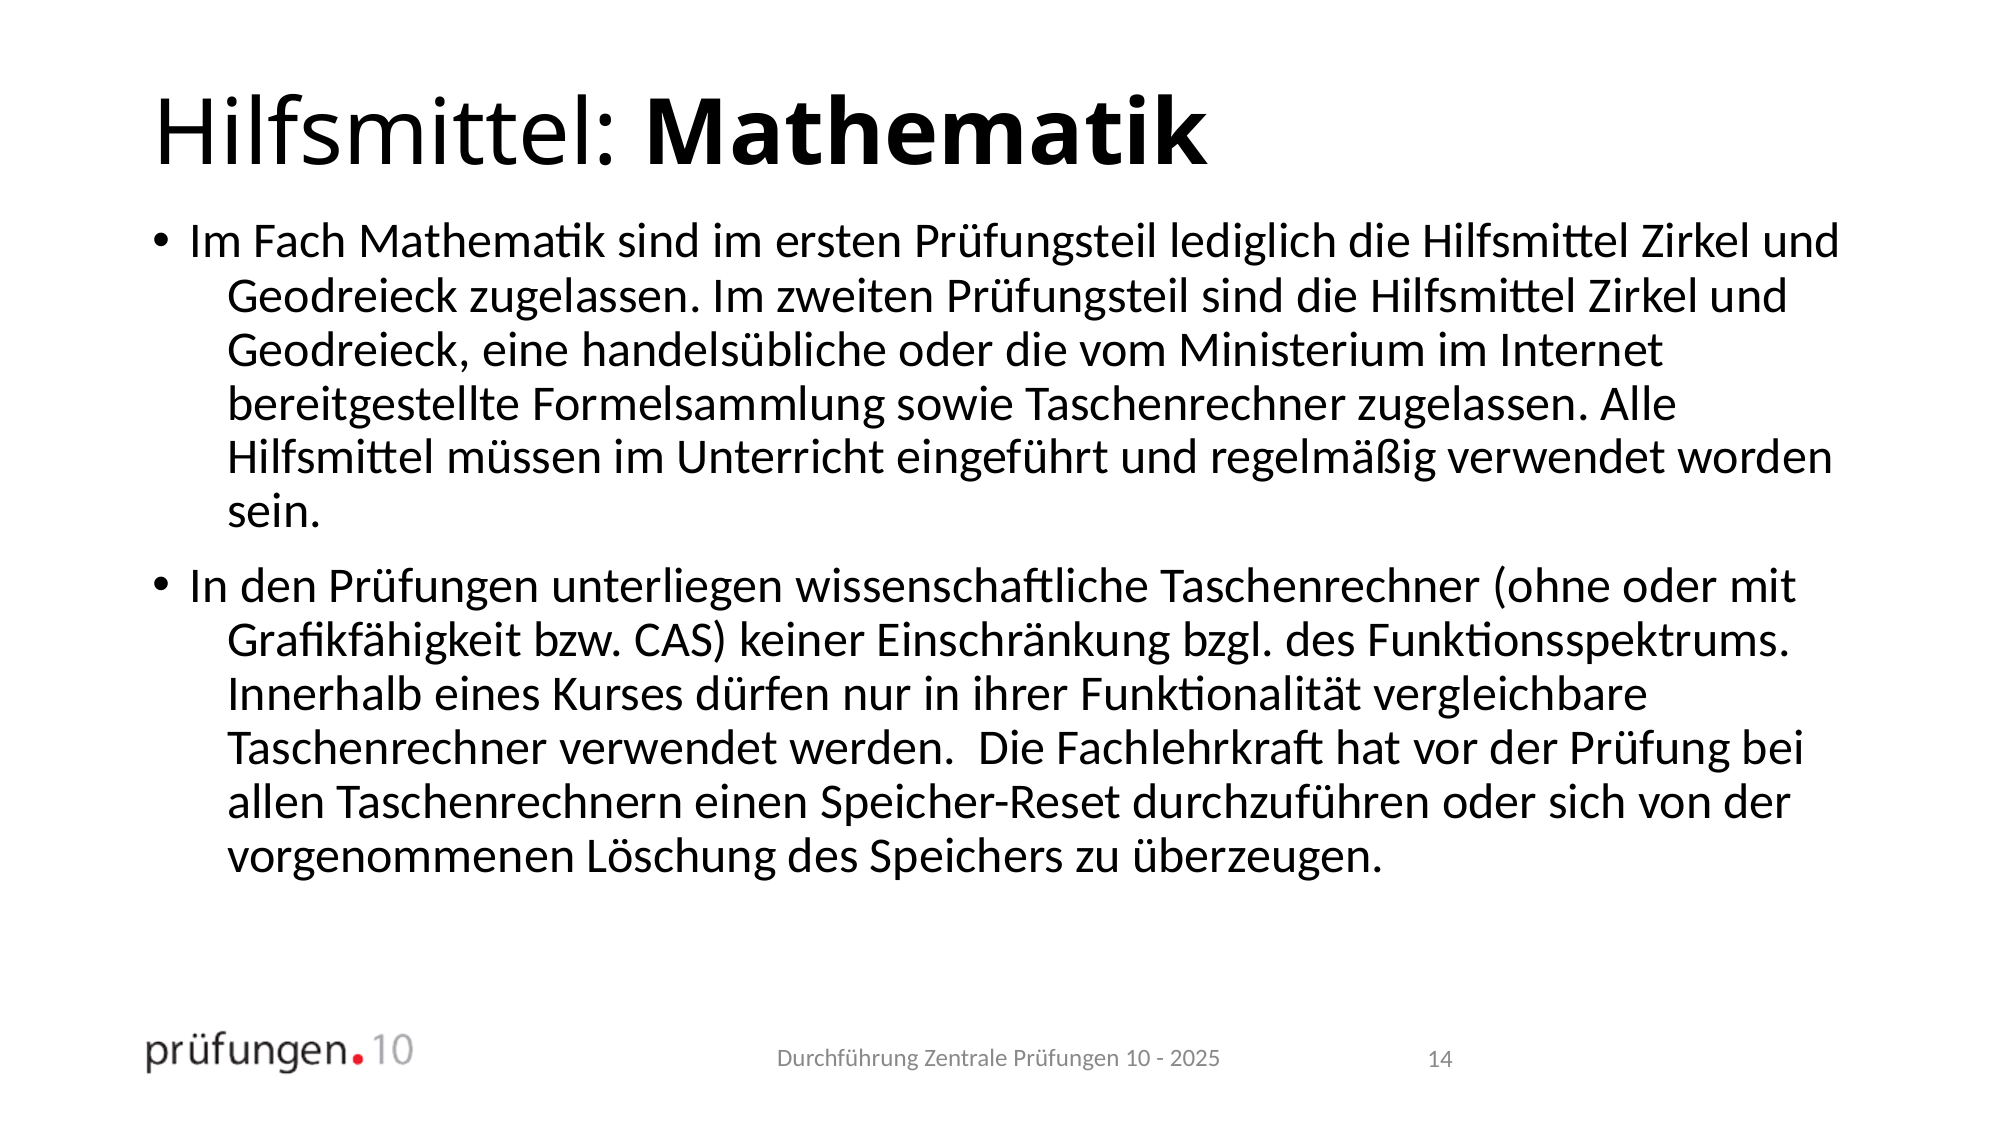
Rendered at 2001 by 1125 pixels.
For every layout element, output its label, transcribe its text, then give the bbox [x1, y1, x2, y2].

title Hilfsmittel: Mathematik [137, 77, 1863, 193]
text_box <Foliennummer> [1412, 1027, 1863, 1088]
picture [137, 1023, 423, 1080]
list Im Fach Mathematik sind im ersten Prüfungsteil lediglich die Hilfsmittel Zirkel und Geodreieck zugelassen. Im zweiten Prüfungsteil sind die Hilfsmittel Zirkel und Geodreieck, eine handelsübliche oder die vom Ministerium im Internet bereitgestellte Formelsammlung sowie Taschenrechner zugelassen. Alle Hilfsmittel müssen im Unterricht eingeführt und regelmäßig verwendet worden sein. In den Prüfungen unterliegen wissenschaftliche Taschenrechner (ohne oder mit Grafikfähigkeit bzw. CAS) keiner Einschränkung bzgl. des Funktionsspektrums. Innerhalb eines Kurses dürfen nur in ihrer Funktionalität vergleichbare Taschenrechner verwendet werden. Die Fachlehrkraft hat vor der Prüfung bei allen Taschenrechnern einen Speicher-Reset durchzuführen oder sich von der vorgenommenen Löschung des Speichers zu überzeugen. [137, 207, 1863, 1014]
